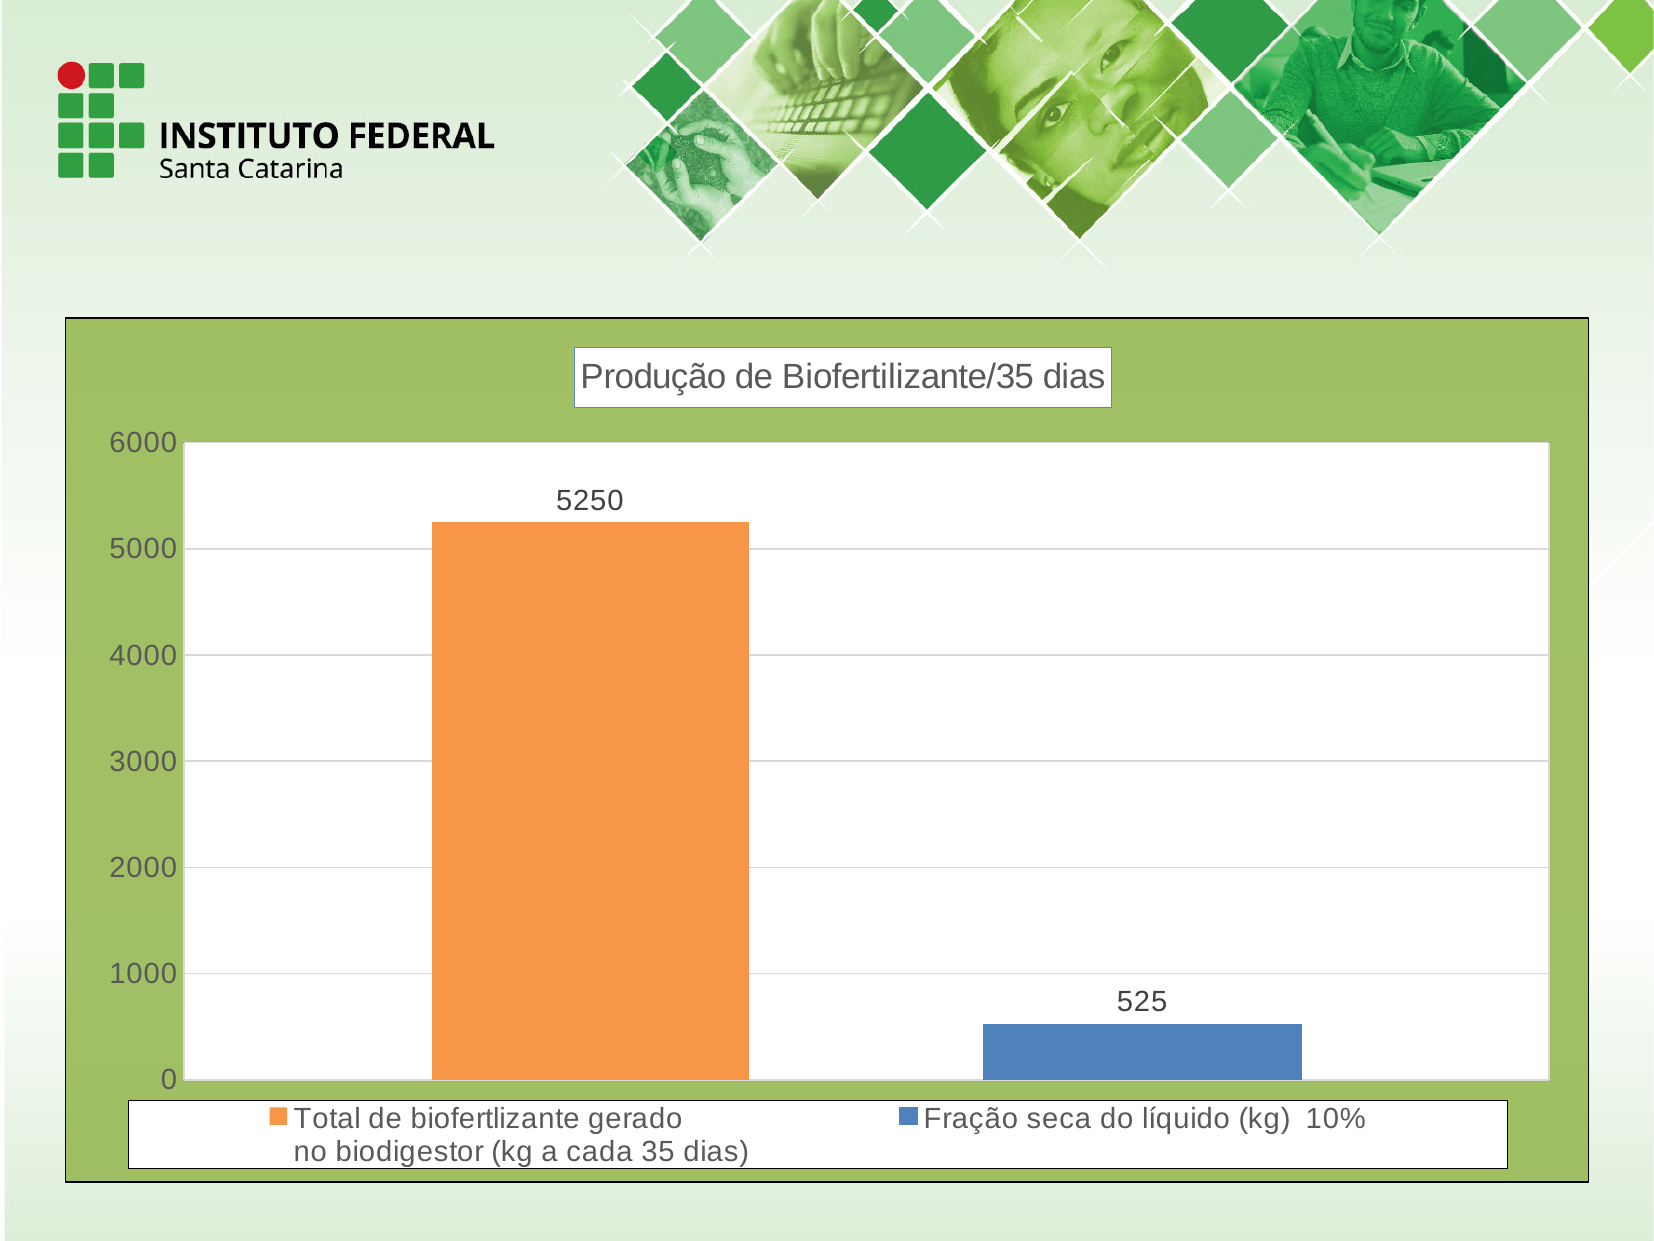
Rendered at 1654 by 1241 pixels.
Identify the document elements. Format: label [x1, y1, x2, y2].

chart [64, 317, 1590, 1183]
picture [1, 0, 1654, 1241]
